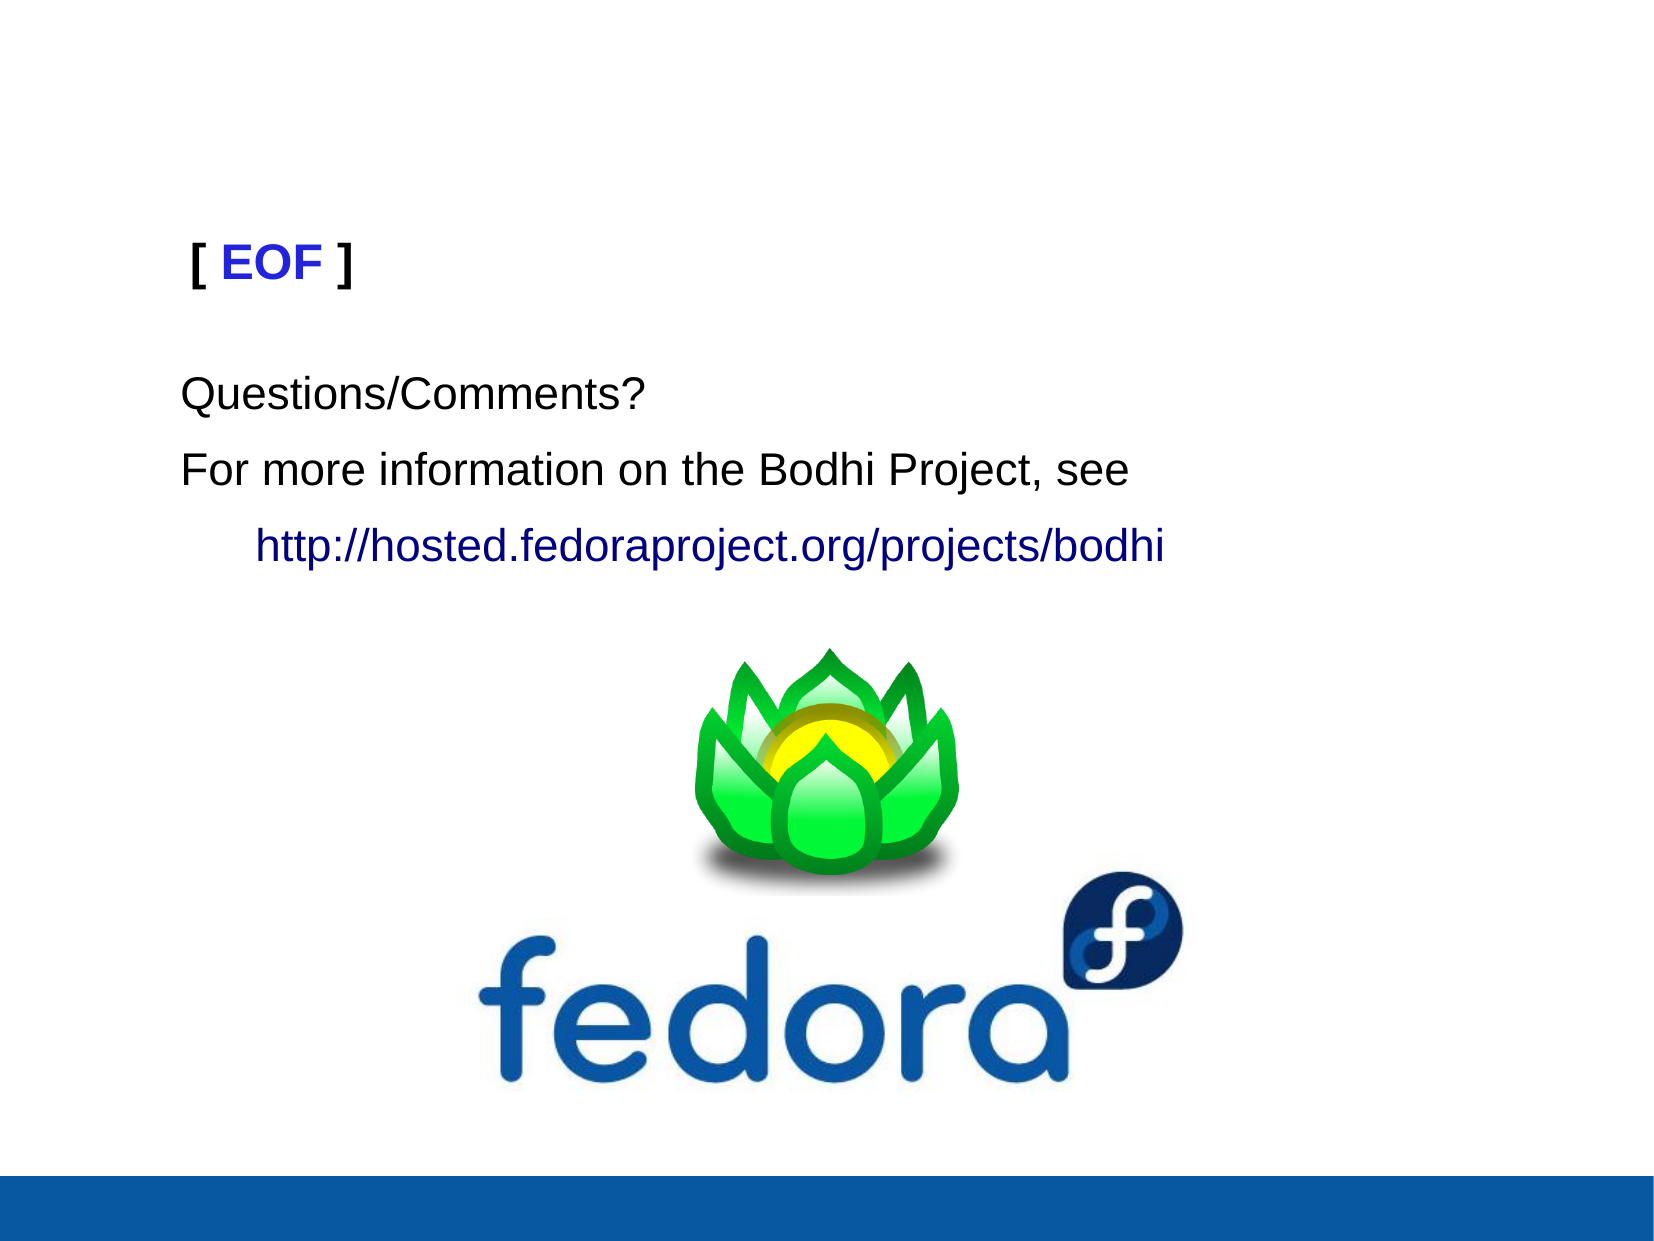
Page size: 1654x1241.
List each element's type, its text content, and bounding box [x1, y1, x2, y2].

text_box [ EOF ] [189, 234, 354, 290]
picture [458, 632, 1196, 1104]
text_box Questions/Comments? For more information on the Bodhi Project, see http://hosted.fedoraproject.org/projects/bodhi [180, 367, 1549, 704]
picture [0, 1176, 1654, 1241]
